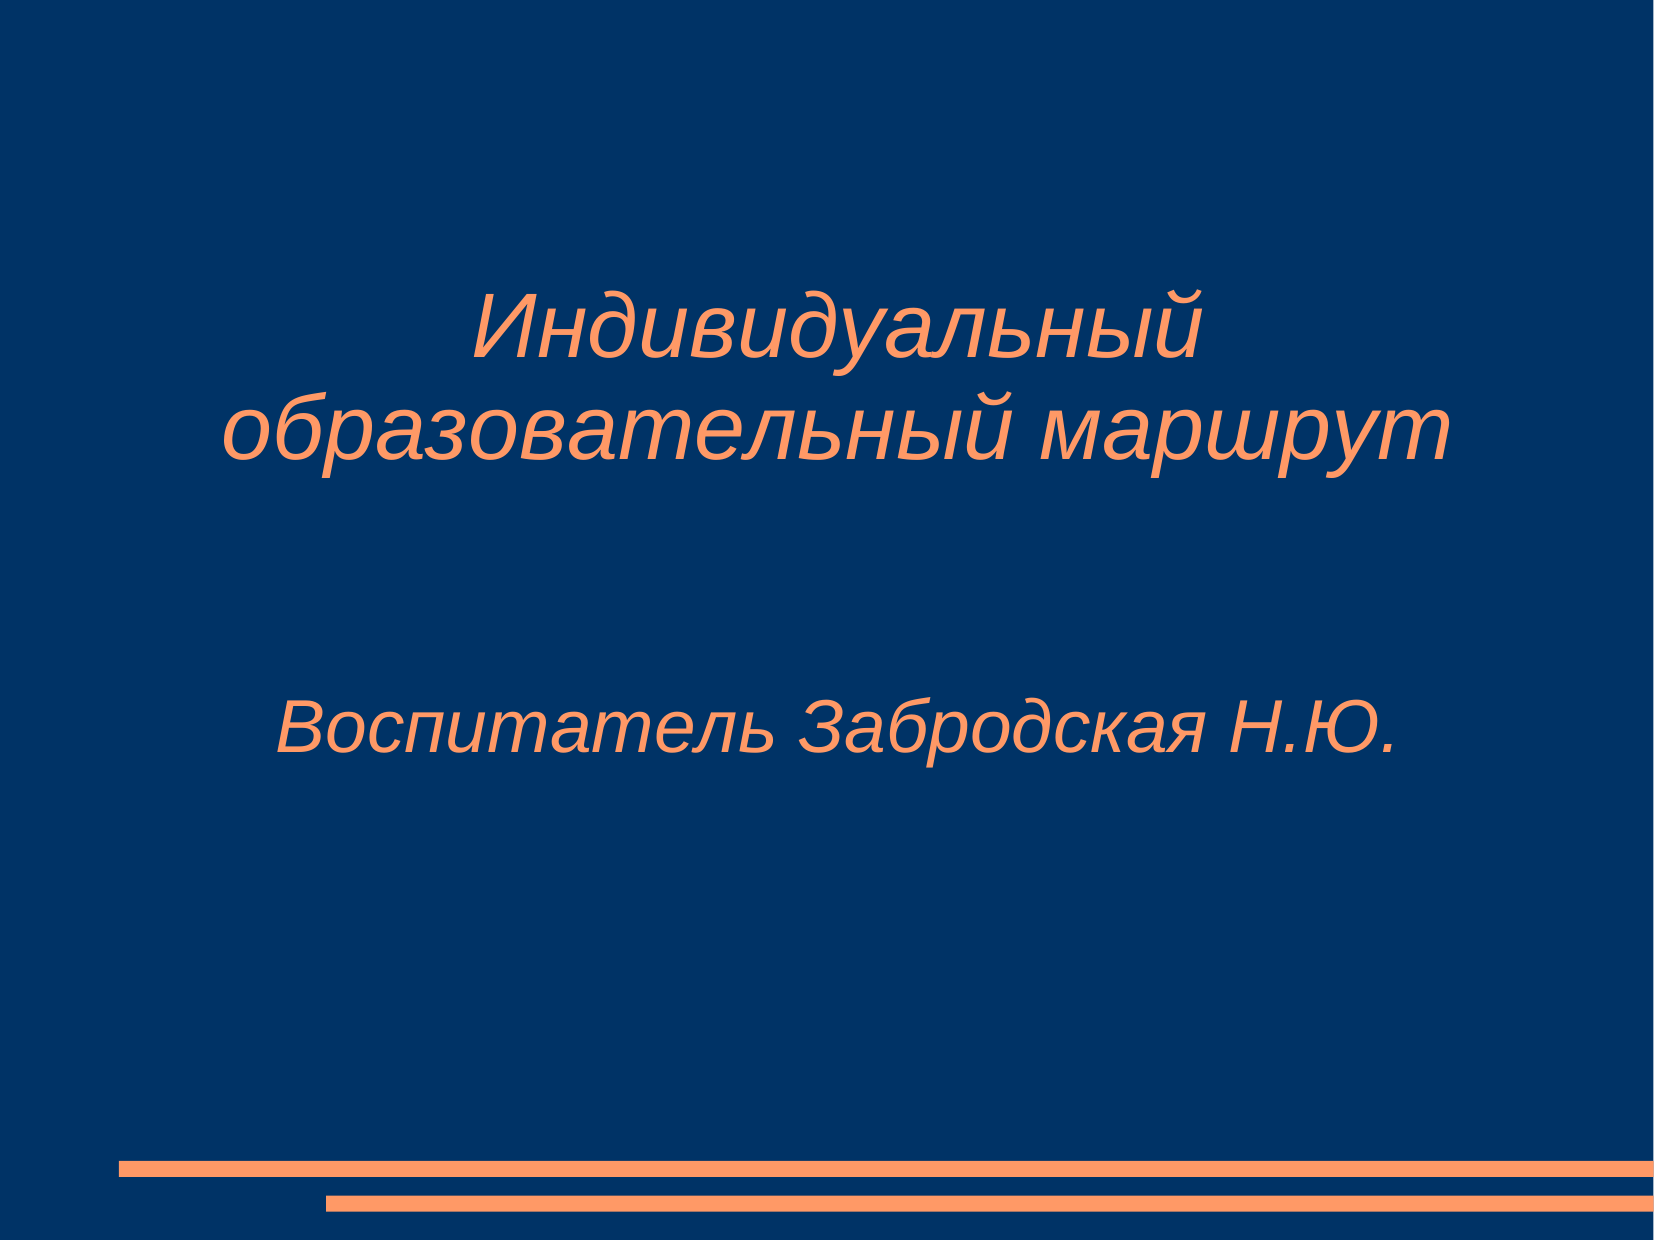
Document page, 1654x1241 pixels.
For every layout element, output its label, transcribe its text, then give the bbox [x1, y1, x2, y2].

title Индивидуальный образовательный маршрут Воспитатель Забродская Н.Ю. [82, 59, 1595, 985]
